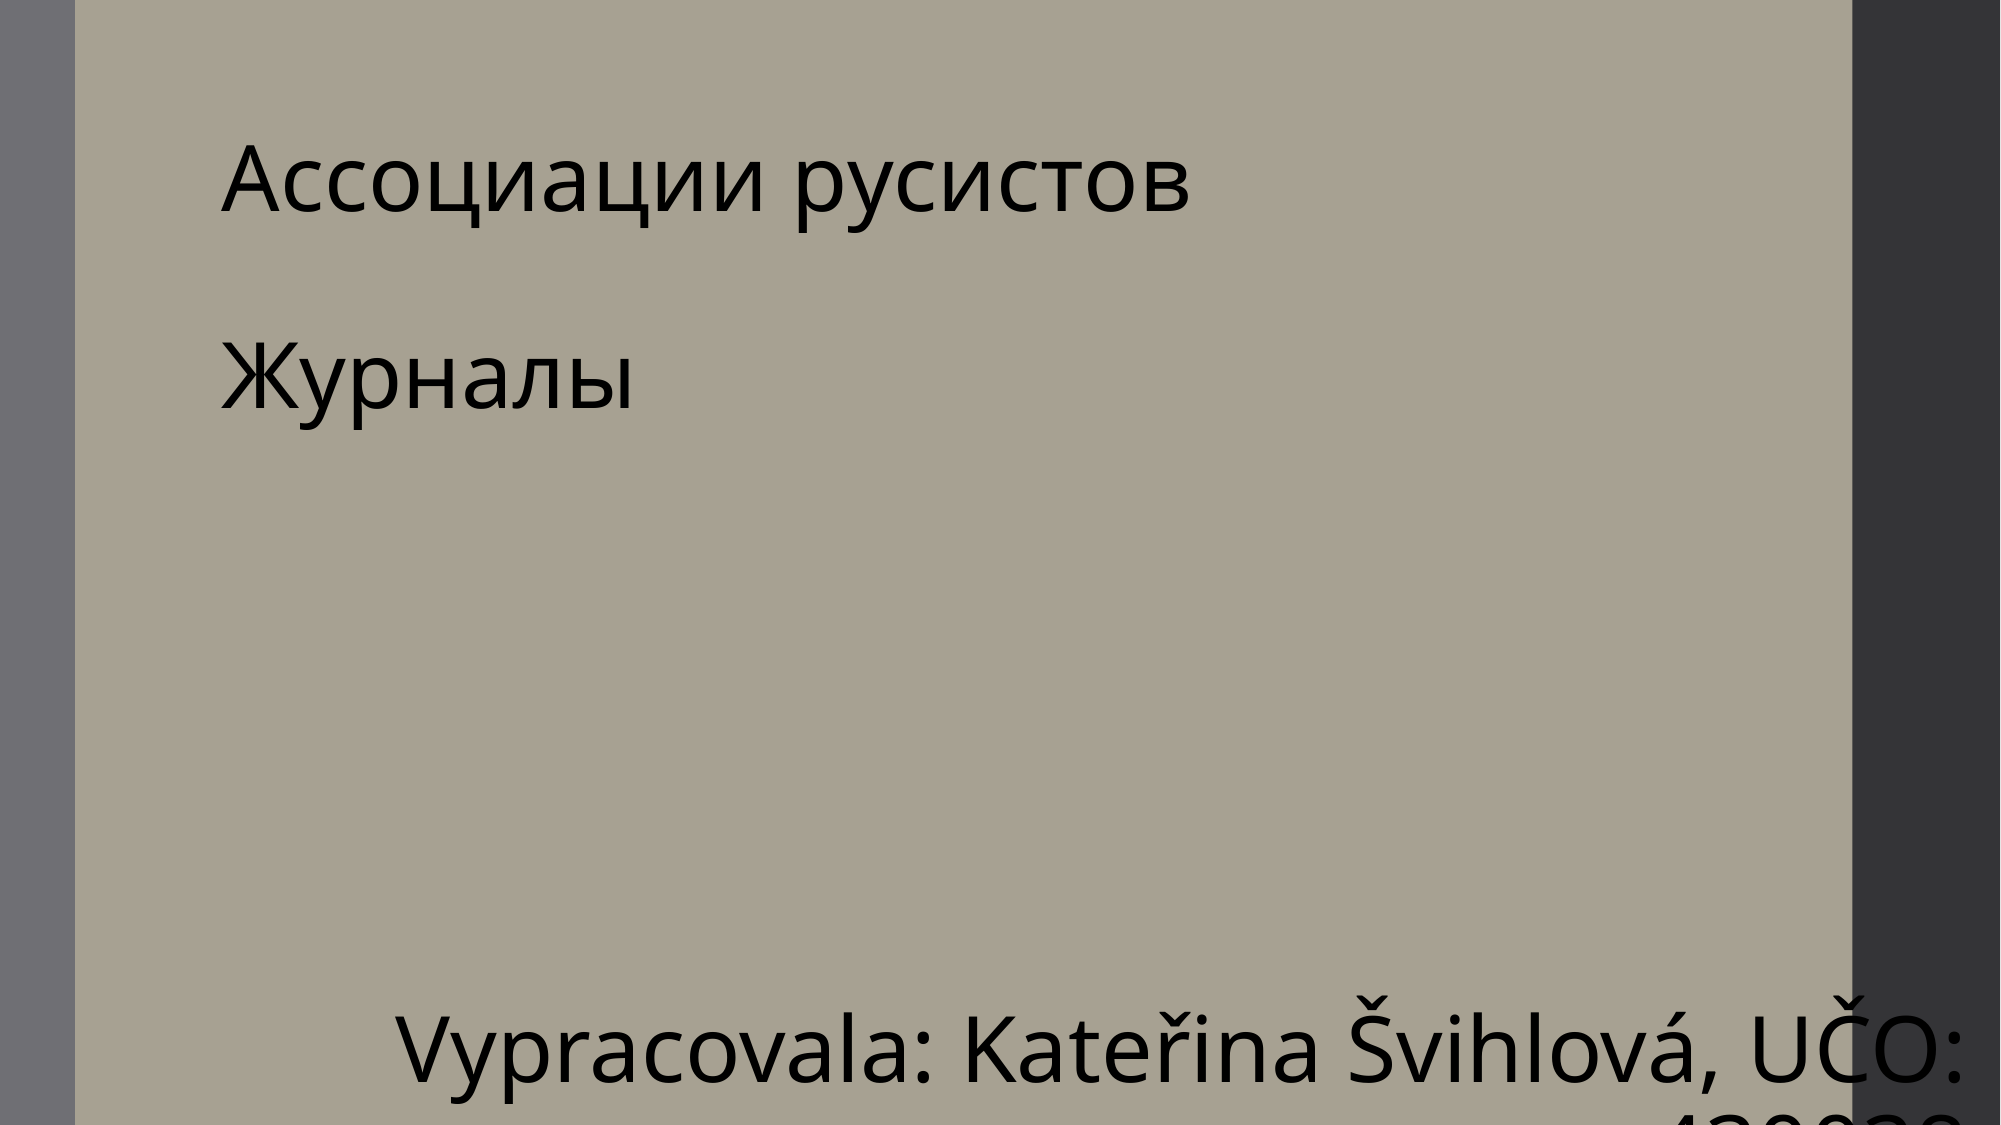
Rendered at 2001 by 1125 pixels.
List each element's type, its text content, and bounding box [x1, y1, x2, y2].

subtitle Vypracovala: Kateřina Švihlová, UČO: 430038 [276, 787, 1983, 1065]
title Ассоциации русистов Журналы [206, 124, 1752, 788]
